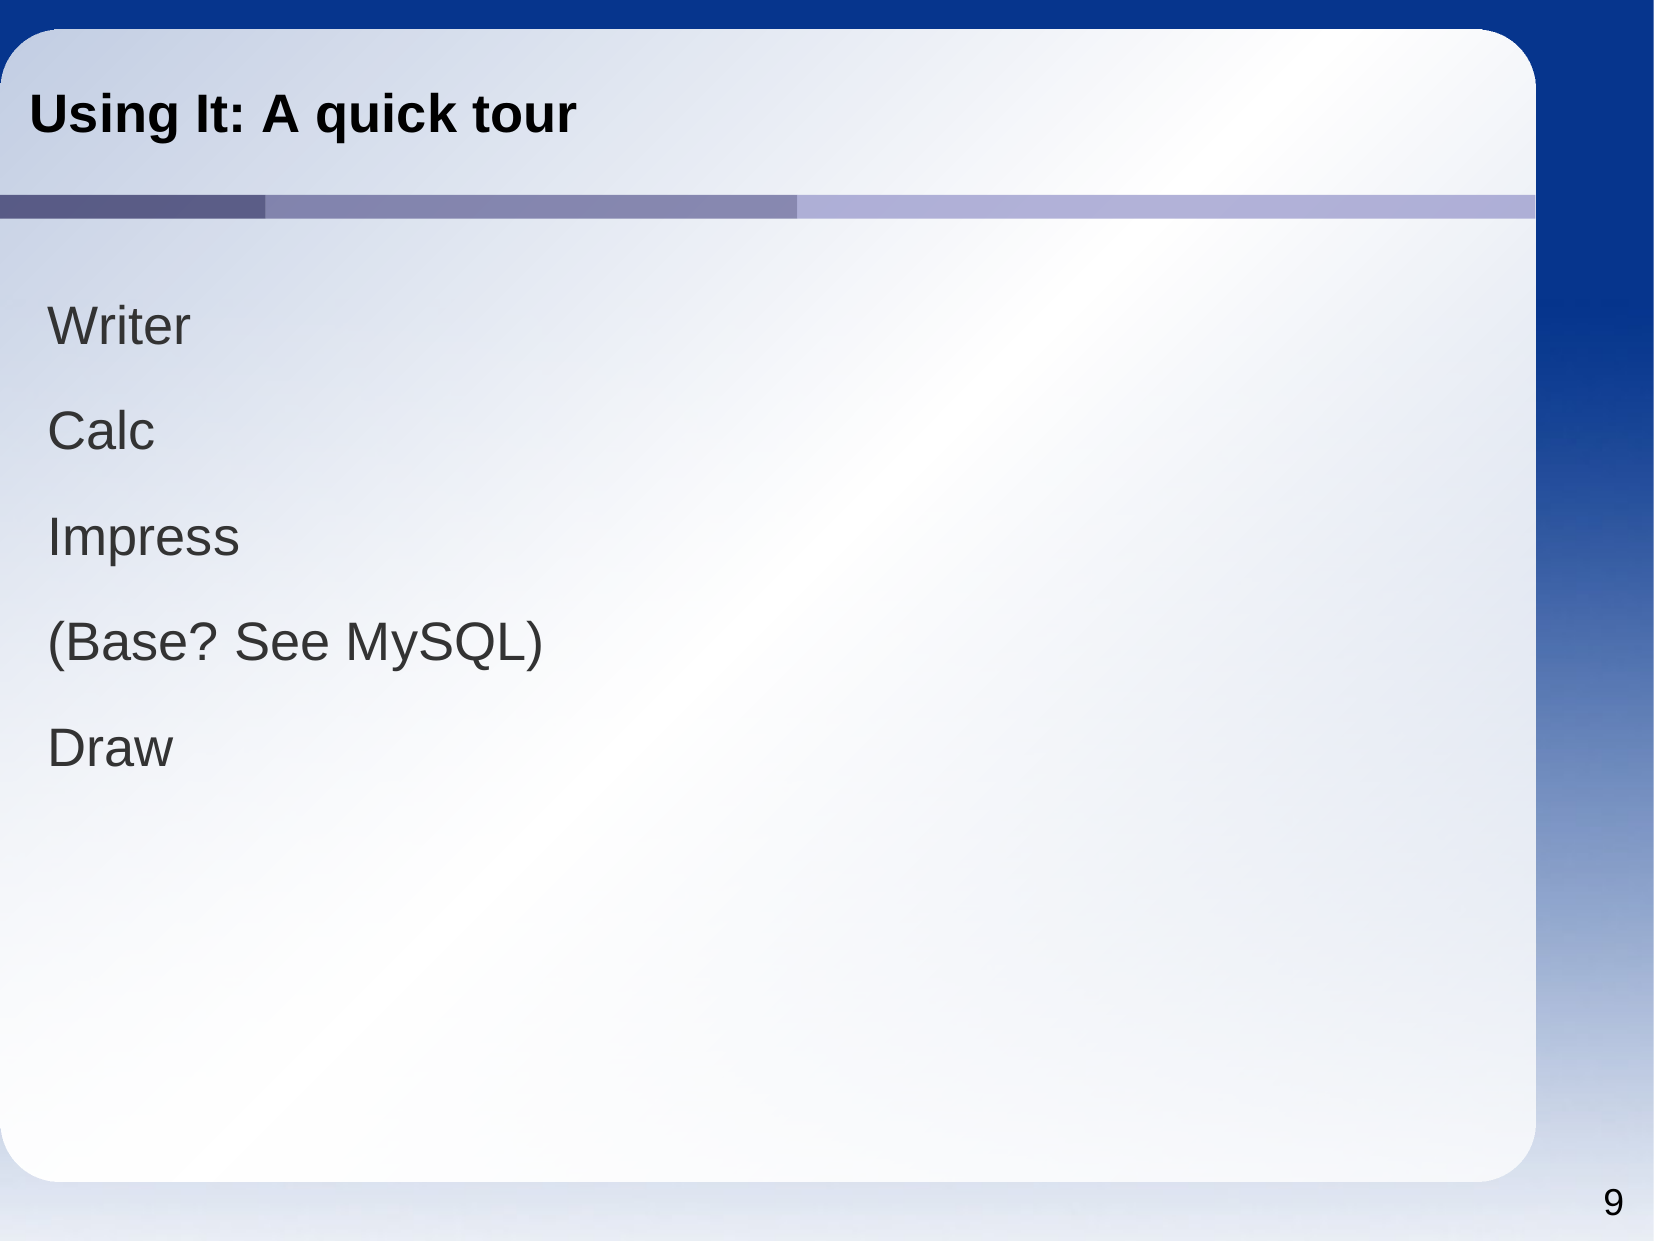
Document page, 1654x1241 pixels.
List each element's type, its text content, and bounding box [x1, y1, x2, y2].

list Writer Calc Impress (Base? See MySQL) Draw [29, 295, 1506, 1152]
title Using It: A quick tour [29, 49, 1506, 178]
picture [0, 0, 1654, 1241]
